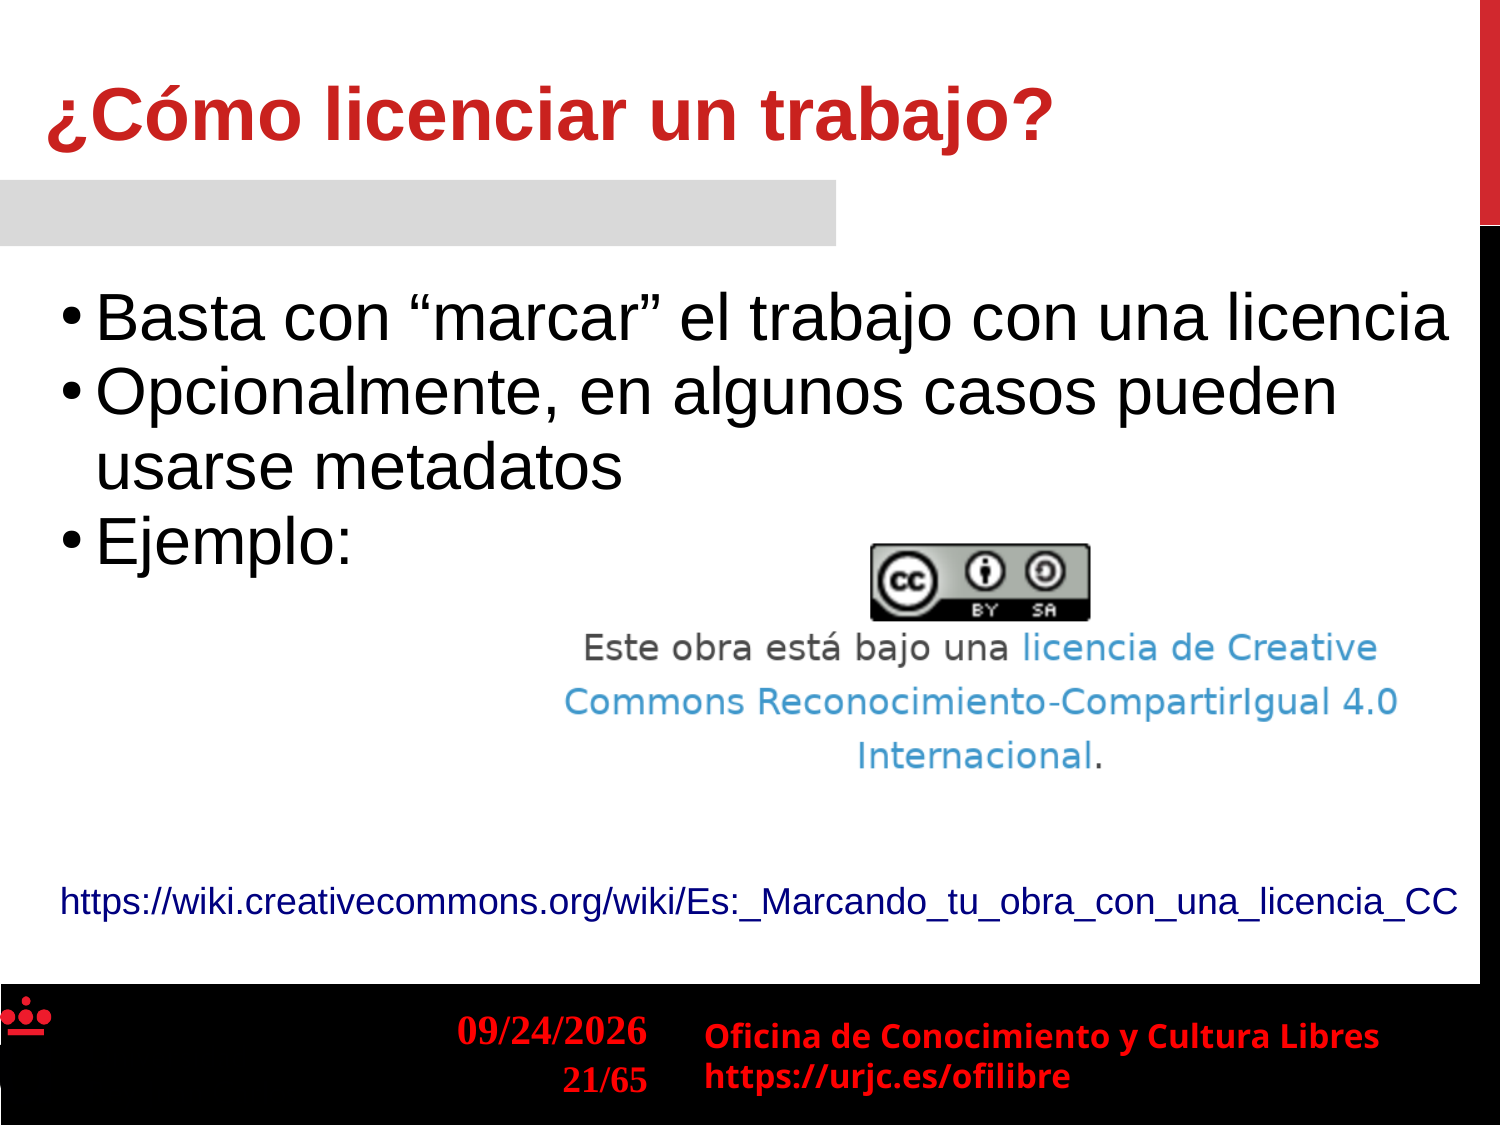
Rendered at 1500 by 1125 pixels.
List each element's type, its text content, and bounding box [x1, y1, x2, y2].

title [75, 15, 1425, 172]
text_box Basta con “marcar” el trabajo con una licencia Opcionalmente, en algunos casos pueden usarse metadatos Ejemplo: [45, 272, 1486, 587]
text_box ¿Cómo licenciar un trabajo? [30, 64, 1306, 248]
picture [560, 531, 1406, 781]
text_box https://wiki.creativecommons.org/wiki/Es:_Marcando_tu_obra_con_una_licencia_CC [45, 873, 1474, 931]
